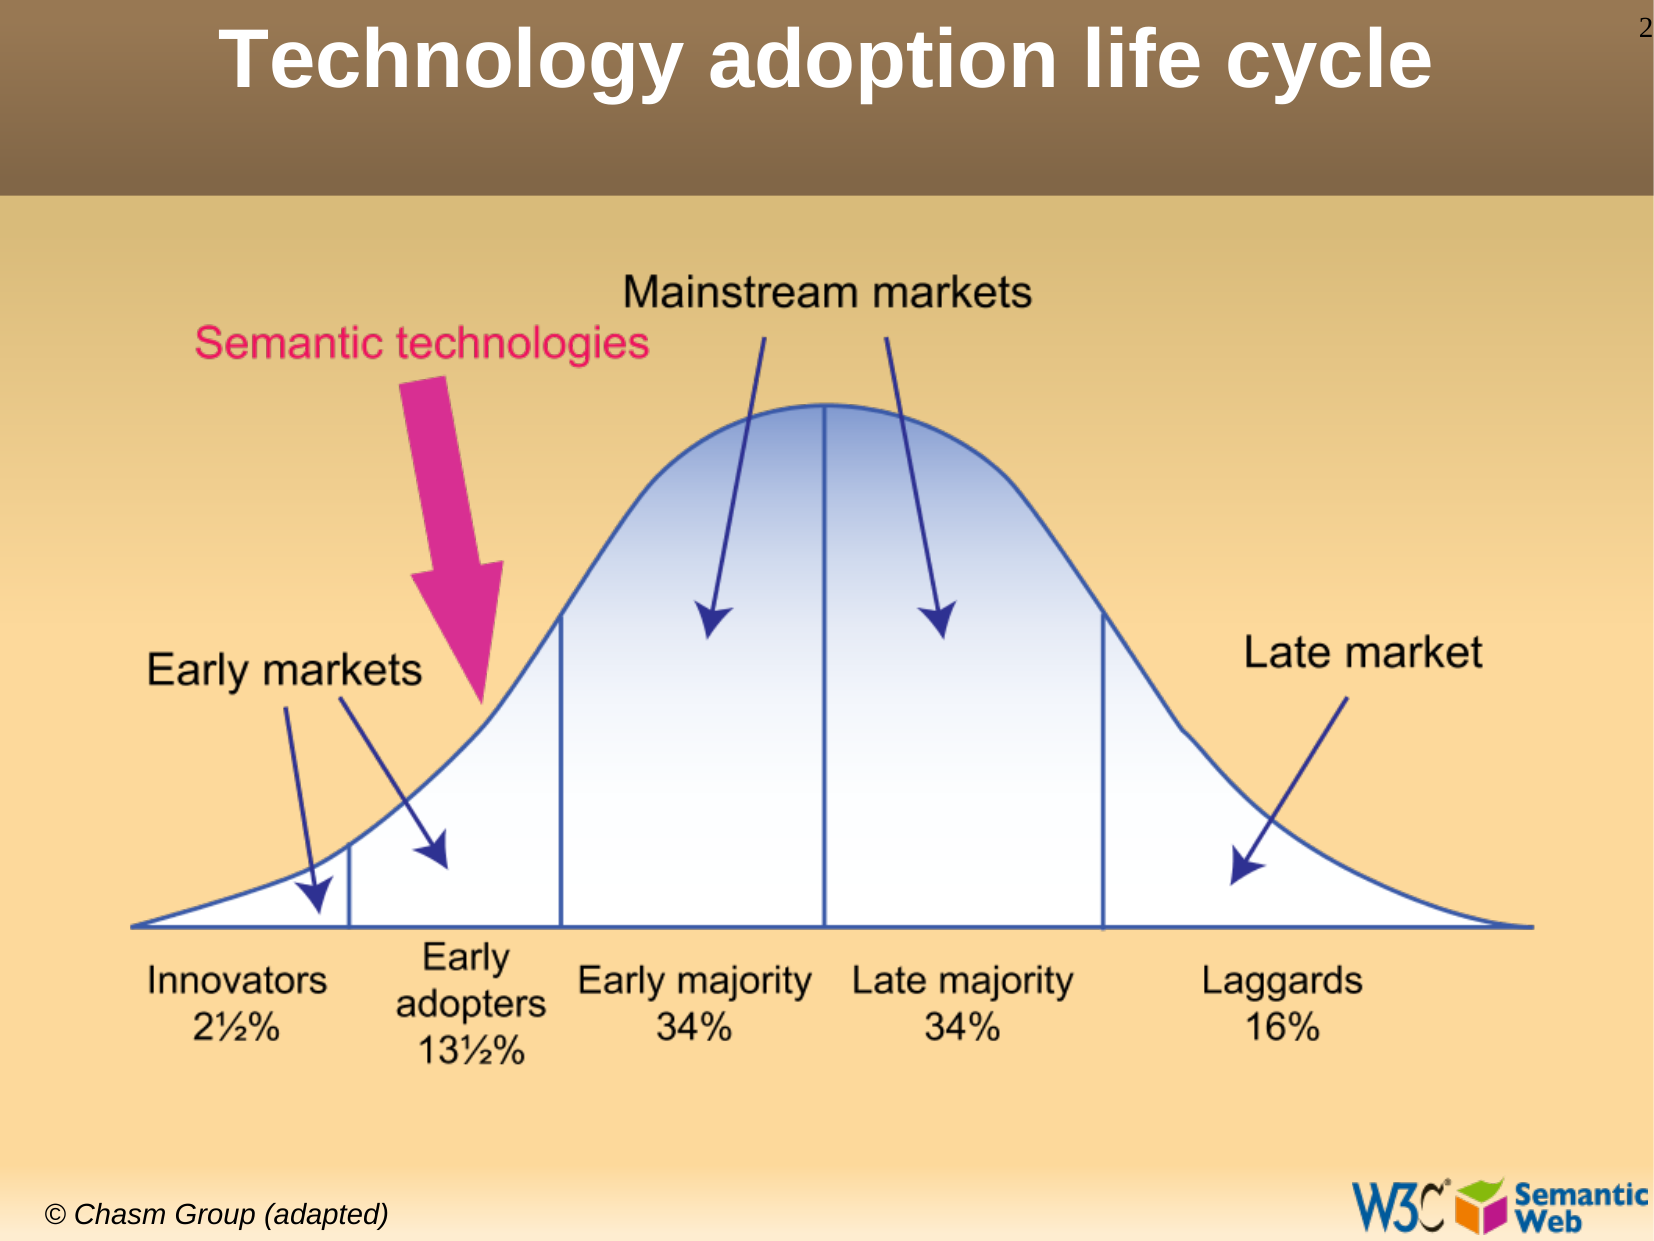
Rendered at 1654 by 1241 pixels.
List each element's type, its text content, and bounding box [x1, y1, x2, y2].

text_box © Chasm Group (adapted) [29, 1192, 1469, 1241]
picture [0, 119, 1654, 1241]
title Technology adoption life cycle [0, 0, 1654, 119]
